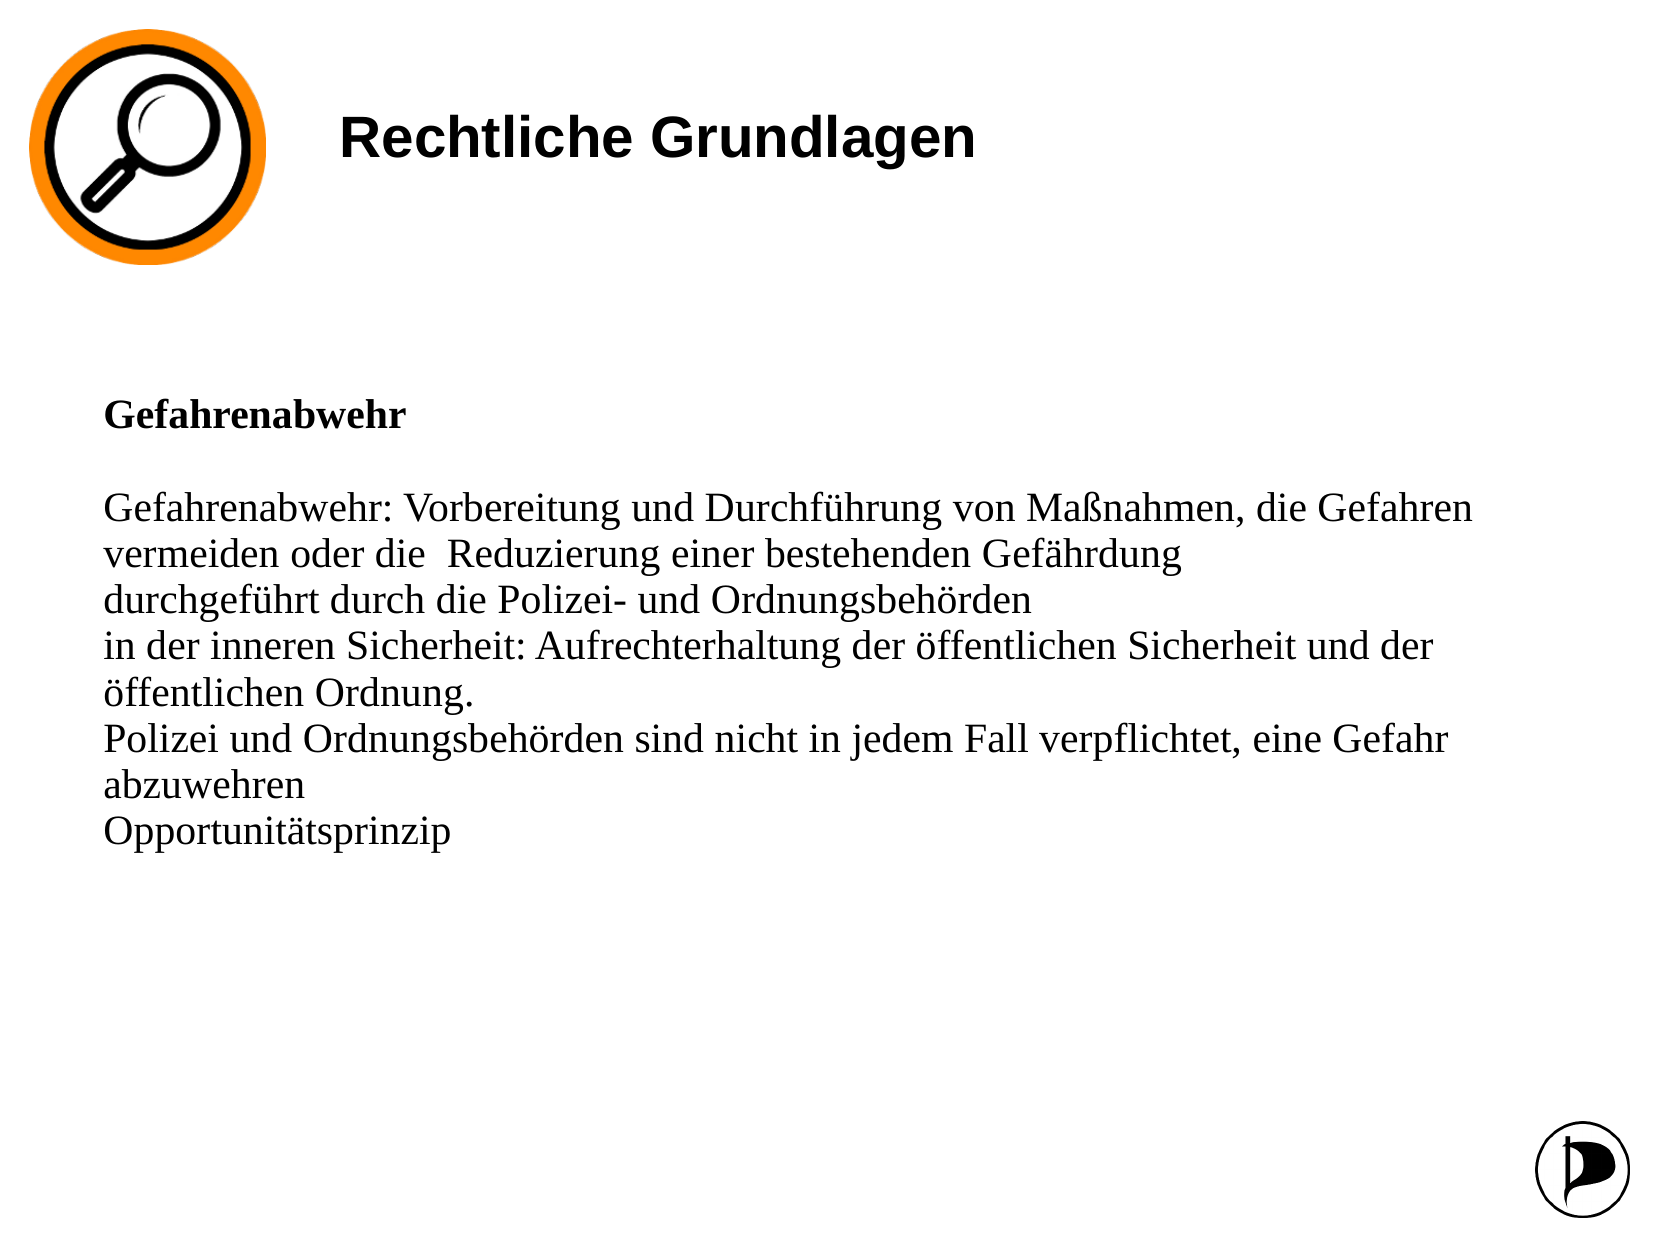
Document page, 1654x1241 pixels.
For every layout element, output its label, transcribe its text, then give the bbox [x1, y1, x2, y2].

text_box Gefahrenabwehr Gefahrenabwehr: Vorbereitung und Durchführung von Maßnahmen, die Gefahren vermeiden oder die Reduzierung einer bestehenden Gefährdung durchgeführt durch die Polizei- und Ordnungsbehörden in der inneren Sicherheit: Aufrechterhaltung der öffentlichen Sicherheit und der öffentlichen Ordnung. Polizei und Ordnungsbehörden sind nicht in jedem Fall verpflichtet, eine Gefahr abzuwehren Opportunitätsprinzip [88, 383, 1625, 1001]
text_box Rechtliche Grundlagen [324, 97, 1654, 178]
picture [1535, 1121, 1630, 1218]
picture [29, 29, 266, 265]
